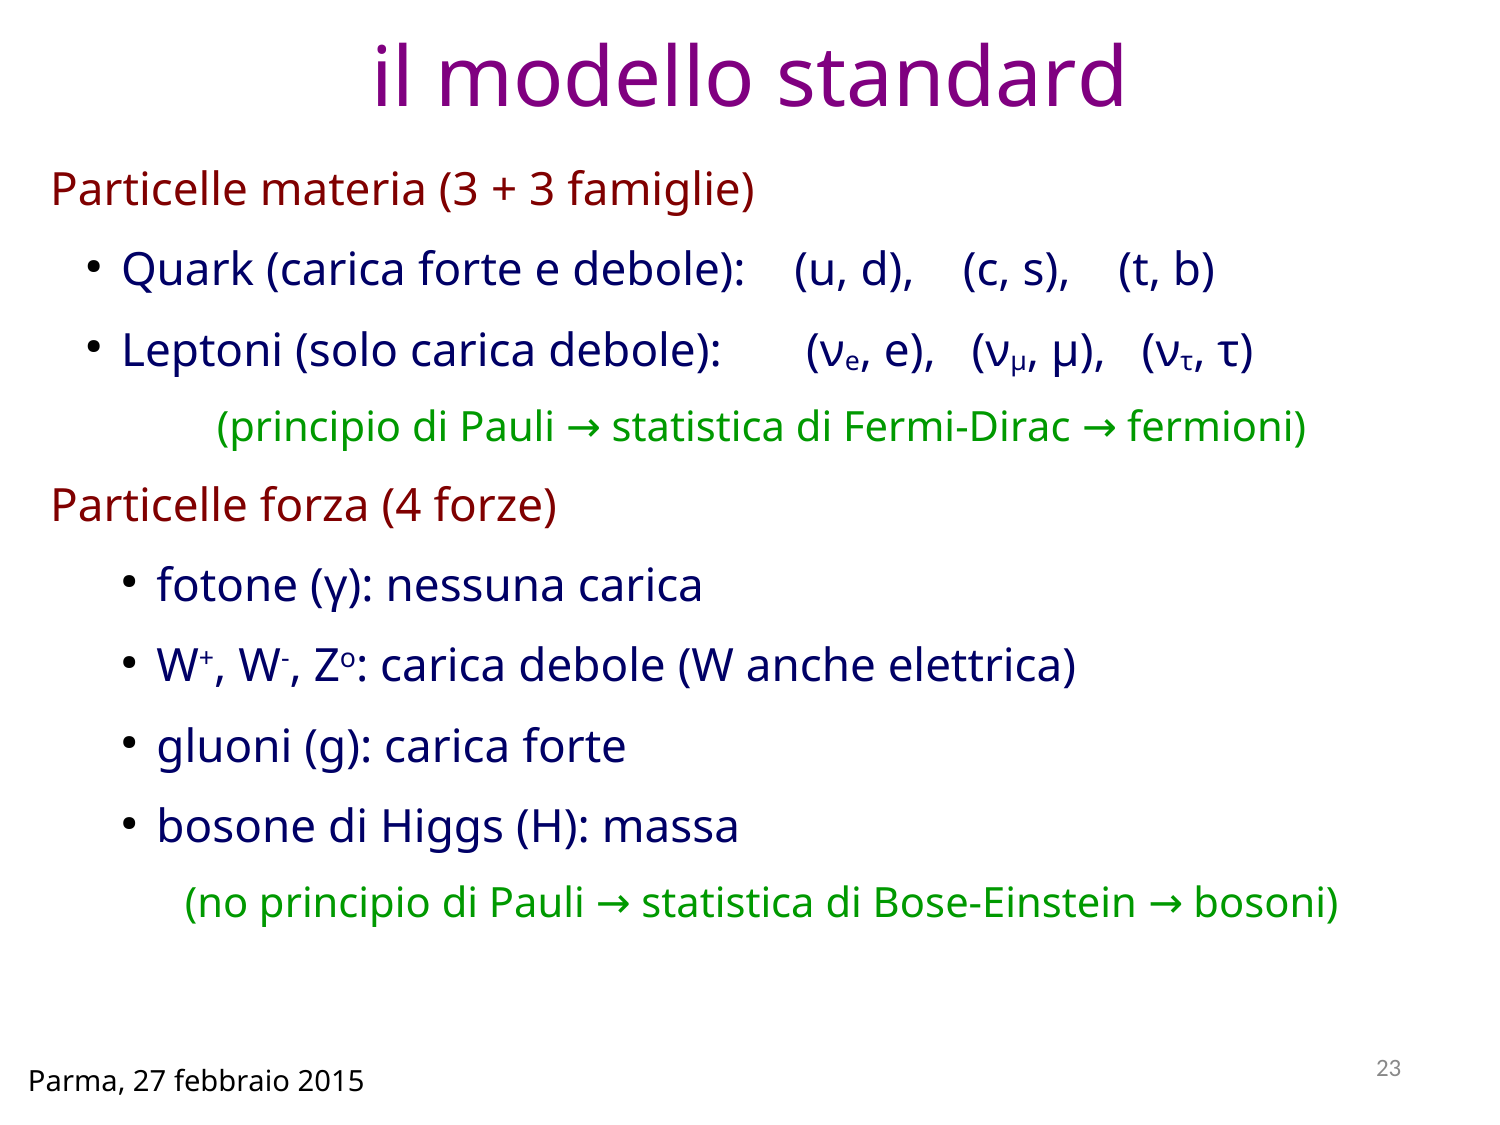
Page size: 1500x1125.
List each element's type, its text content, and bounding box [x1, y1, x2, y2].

text_box <number> [1074, 1046, 1417, 1095]
text_box Particelle materia (3 + 3 famiglie) Quark (carica forte e debole): (u, d), (c, s), (t, b) Leptoni (solo carica debole): (νe, e), (νμ, μ), (ντ, τ) (principio di Pauli → statistica di Fermi-Dirac → fermioni) Particelle forza (4 forze) fotone (γ): nessuna carica W+, W-, Zo: carica debole (W anche elettrica) gluoni (g): carica forte bosone di Higgs (H): massa (no principio di Pauli → statistica di Bose-Einstein → bosoni) [35, 143, 1489, 1046]
text_box il modello standard [41, 0, 1459, 132]
